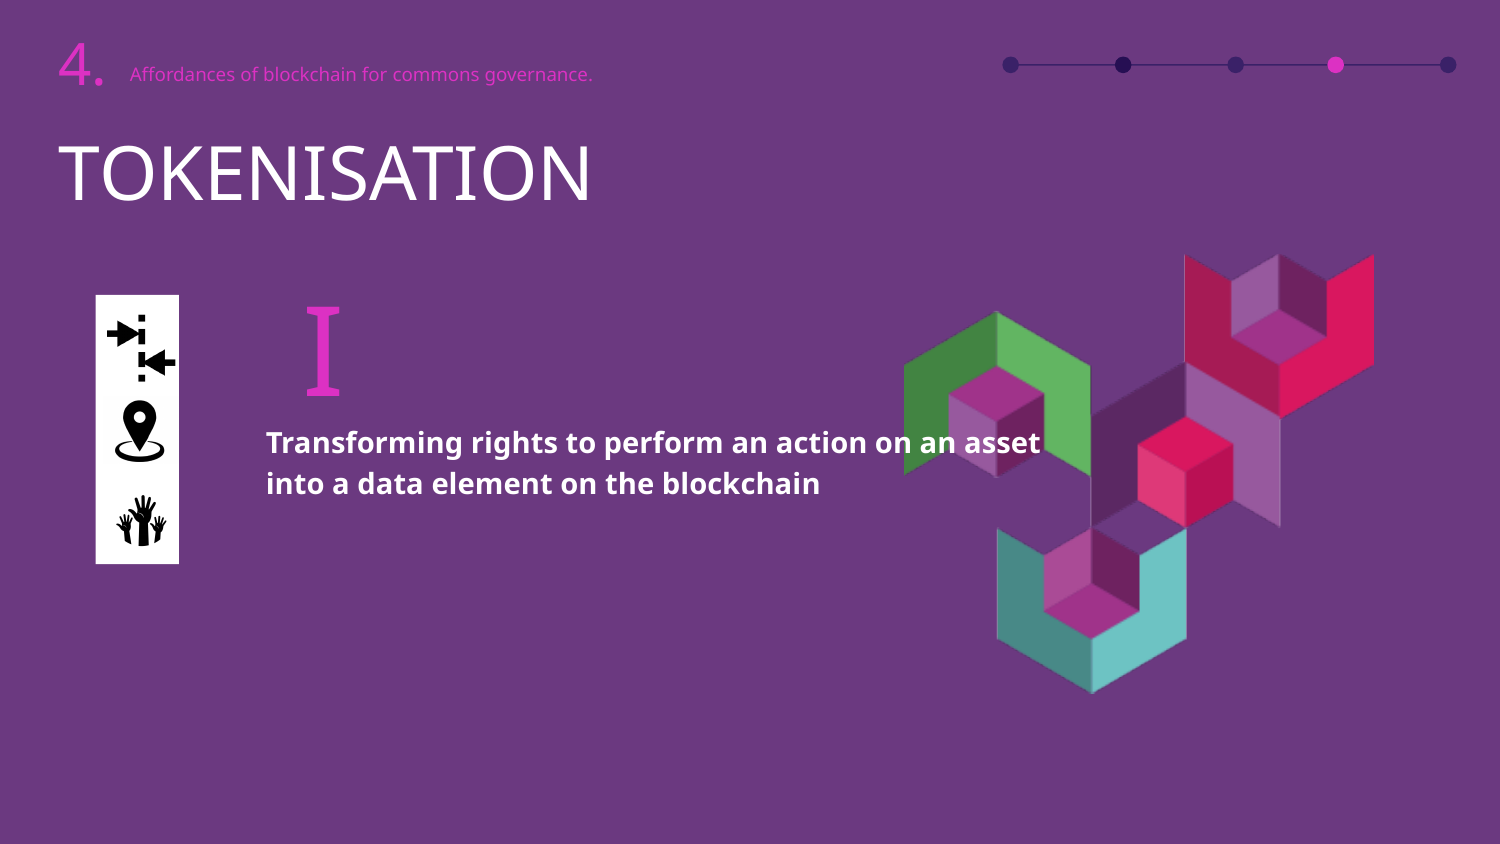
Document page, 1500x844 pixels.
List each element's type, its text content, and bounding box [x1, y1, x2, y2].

text_box [1439, 56, 1457, 74]
text_box [1327, 56, 1345, 74]
picture [904, 254, 1374, 694]
text_box [1227, 56, 1244, 74]
text_box TOKENISATION [43, 110, 760, 228]
subtitle Transforming rights to perform an action on an asset into a data element on the blockchain [250, 404, 1076, 593]
text_box I [287, 256, 445, 425]
picture [103, 310, 179, 386]
text_box [95, 294, 179, 565]
picture [104, 482, 179, 558]
text_box Affordances of blockchain for commons governance. [114, 48, 974, 97]
text_box [1002, 56, 1019, 74]
picture [103, 396, 179, 464]
text_box 4. [43, 11, 152, 118]
text_box [1114, 56, 1132, 74]
